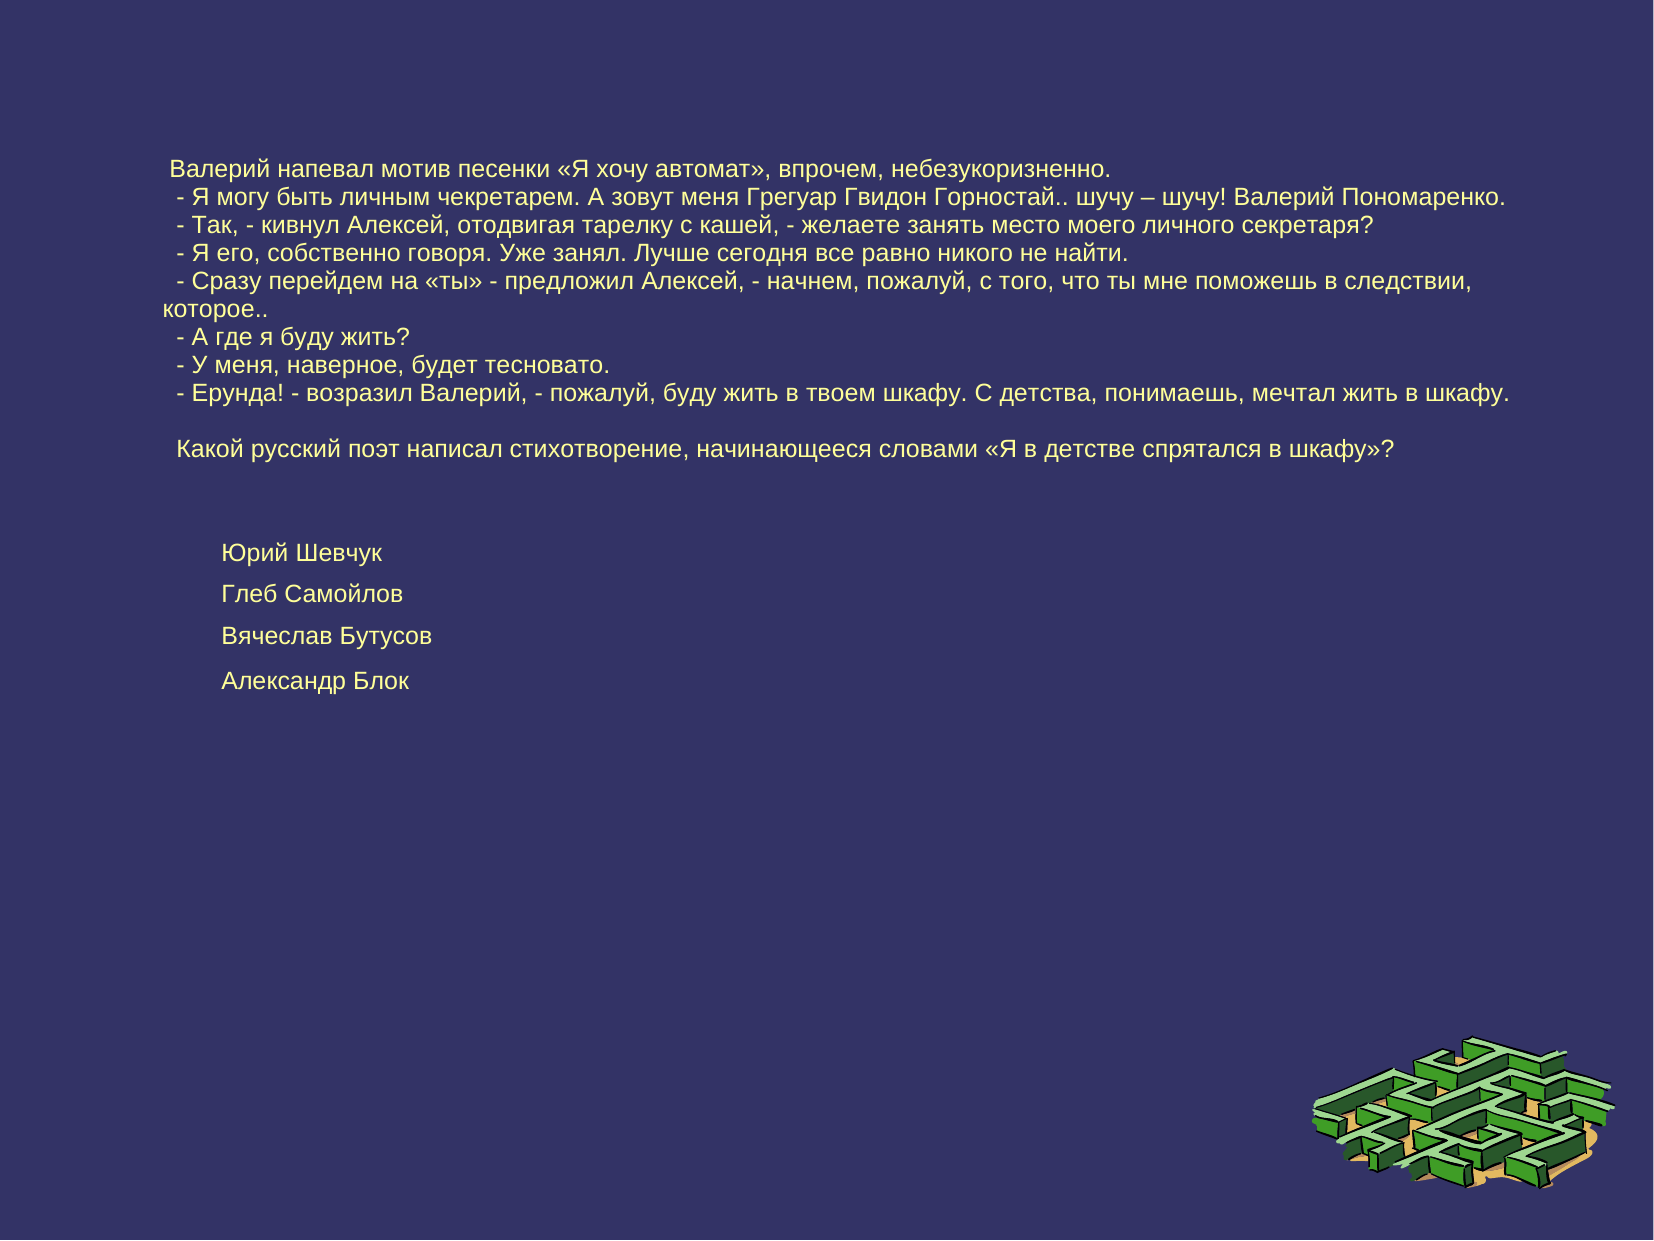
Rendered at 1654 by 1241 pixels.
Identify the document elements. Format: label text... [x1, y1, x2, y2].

text_box Юрий Шевчук [206, 531, 473, 572]
text_box Вячеслав Бутусов [206, 614, 473, 659]
text_box Глеб Самойлов [206, 572, 473, 614]
text_box Валерий напевал мотив песенки «Я хочу автомат», впрочем, небезукоризненно. - Я могу быть личным чекретарем. А зовут меня Грегуар Гвидон Горностай.. шучу – шучу! Валерий Пономаренко. - Так, - кивнул Алексей, отодвигая тарелку с кашей, - желаете занять место моего личного секретаря? - Я его, собственно говоря. Уже занял. Лучше сегодня все равно никого не найти. - Сразу перейдем на «ты» - предложил Алексей, - начнем, пожалуй, с того, что ты мне поможешь в следствии, которое.. - А где я буду жить? - У меня, наверное, будет тесновато. - Ерунда! - возразил Валерий, - пожалуй, буду жить в твоем шкафу. С детства, понимаешь, мечтал жить в шкафу. Какой русский поэт написал стихотворение, начинающееся словами «Я в детстве спрятался в шкафу»? [147, 147, 1536, 471]
text_box Александр Блок [206, 659, 473, 709]
